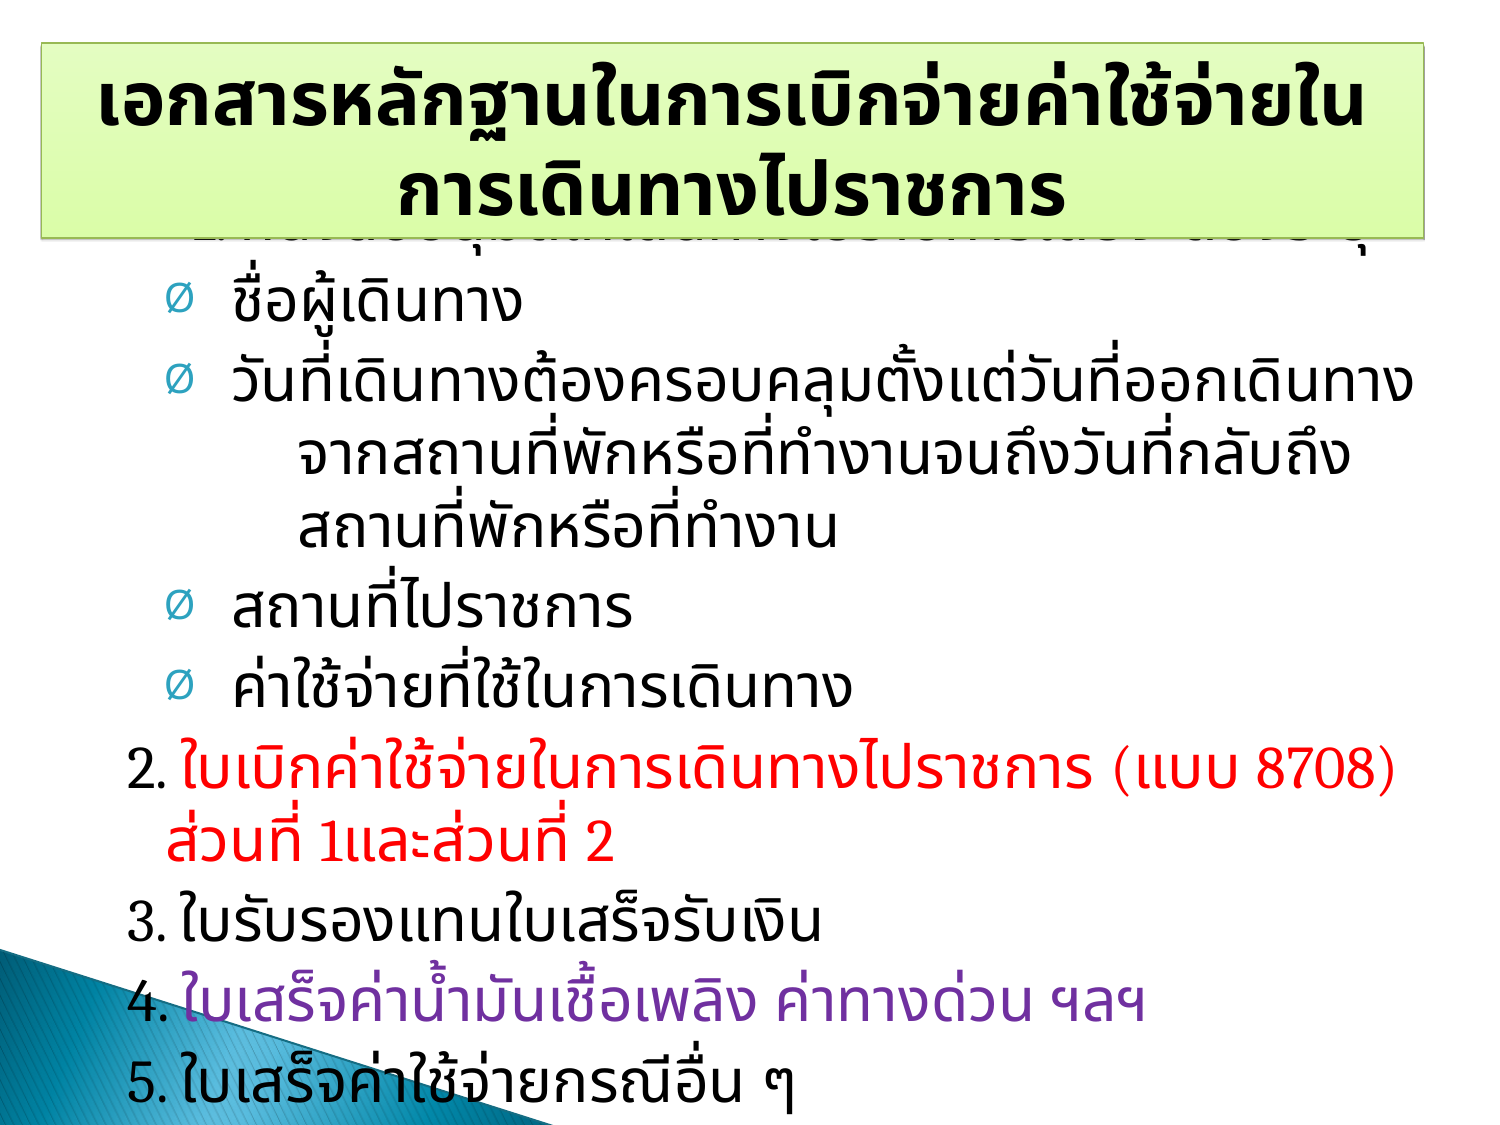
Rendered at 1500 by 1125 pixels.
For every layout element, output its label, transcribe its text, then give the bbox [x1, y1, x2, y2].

list 1. หนังสืออนุมัติให้เดินทางไปราชการโดยจะต้องระบุ ชื่อผู้เดินทาง วันที่เดินทางต้องครอบคลุมตั้งแต่วันที่ออกเดินทางจากสถานที่พักหรือที่ทำงานจนถึงวันที่กลับถึงสถานที่พักหรือที่ทำงาน สถานที่ไปราชการ ค่าใช้จ่ายที่ใช้ในการเดินทาง 2. ใบเบิกค่าใช้จ่ายในการเดินทางไปราชการ (แบบ 8708) ส่วนที่ 1และส่วนที่ 2 3. ใบรับรองแทนใบเสร็จรับเงิน 4. ใบเสร็จค่าน้ำมันเชื้อเพลิง ค่าทางด่วน ฯลฯ 5. ใบเสร็จค่าใช้จ่ายกรณีอื่น ๆ [41, 172, 1471, 1125]
text_box เอกสารหลักฐานในการเบิกจ่ายค่าใช้จ่ายในการเดินทางไปราชการ [41, 42, 1424, 149]
